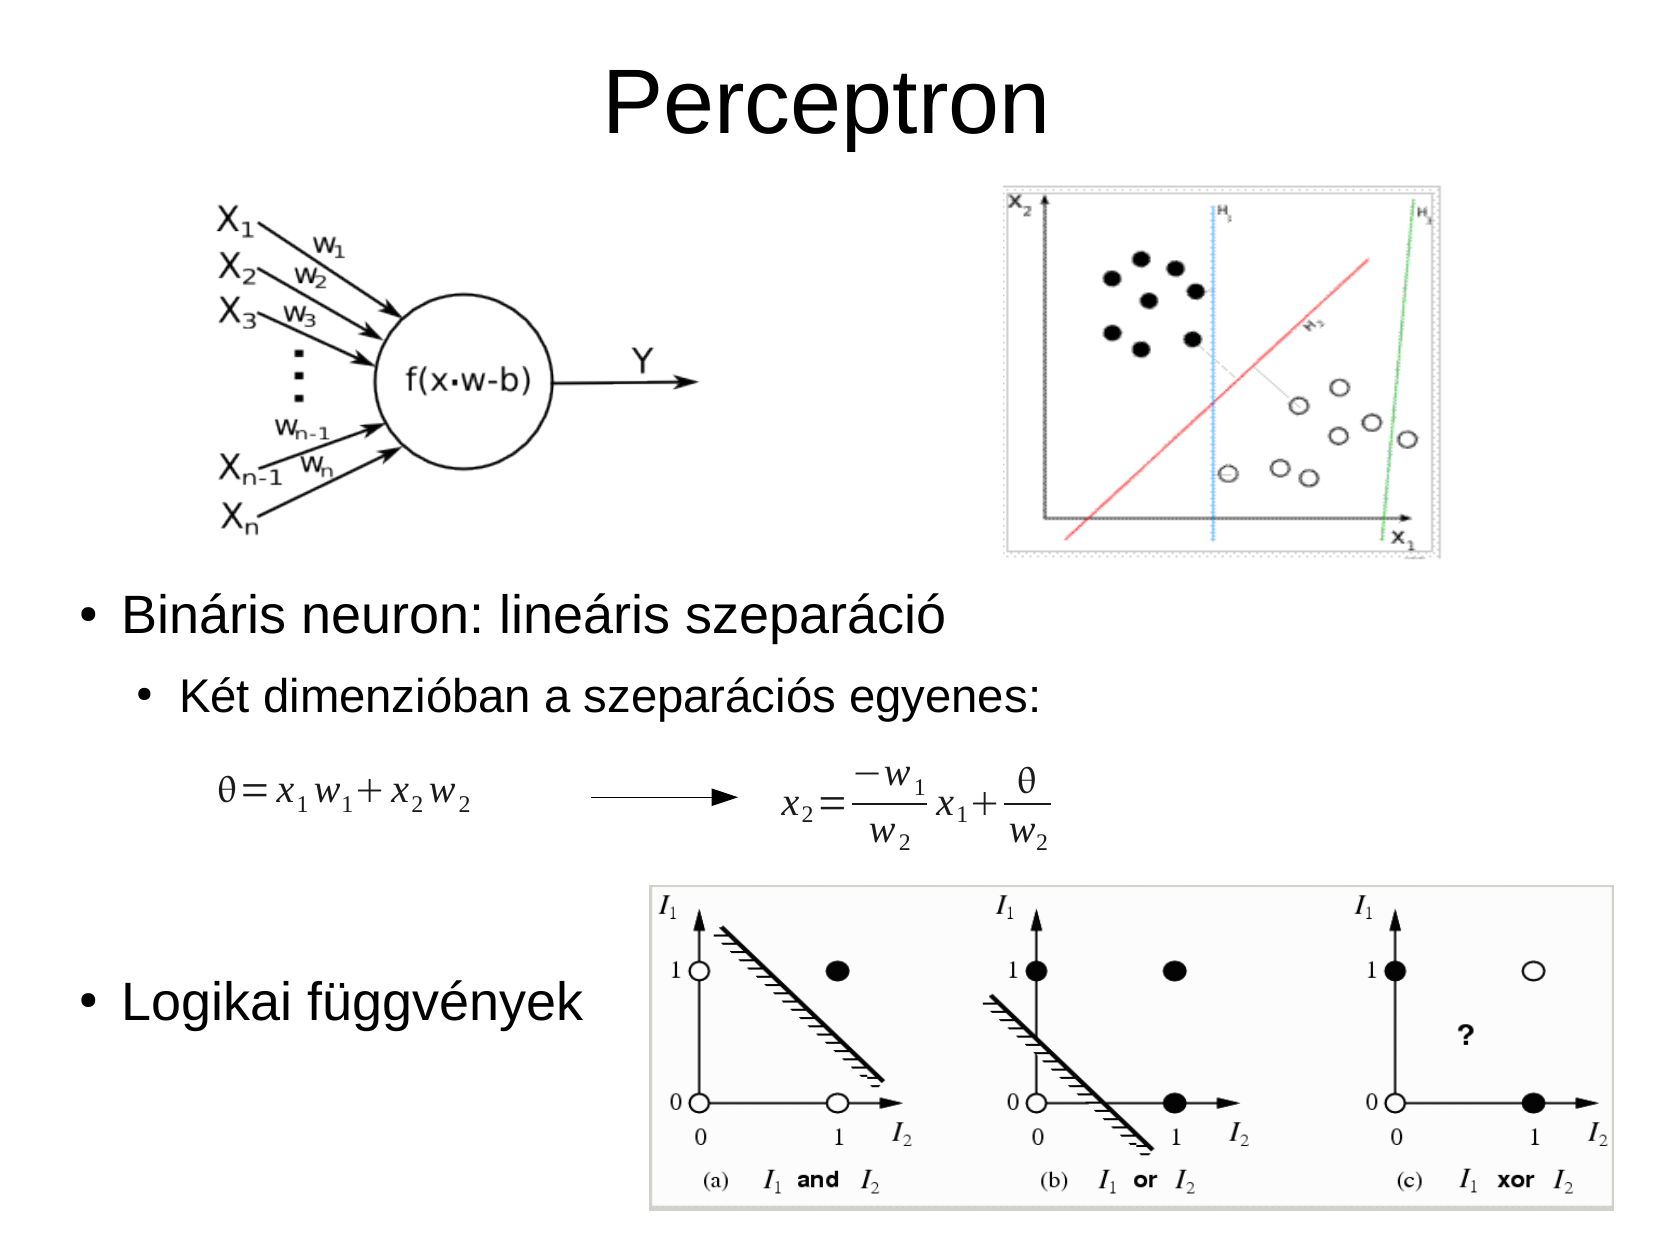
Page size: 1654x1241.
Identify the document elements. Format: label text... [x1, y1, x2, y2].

chart [206, 767, 481, 818]
picture [649, 885, 1614, 1211]
chart [769, 750, 1063, 857]
picture [1003, 181, 1447, 562]
picture [197, 183, 709, 562]
list Bináris neuron: lineáris szeparáció Két dimenzióban a szeparációs egyenes: Logikai függvények [64, 584, 1553, 1093]
title Perceptron [82, 50, 1571, 154]
